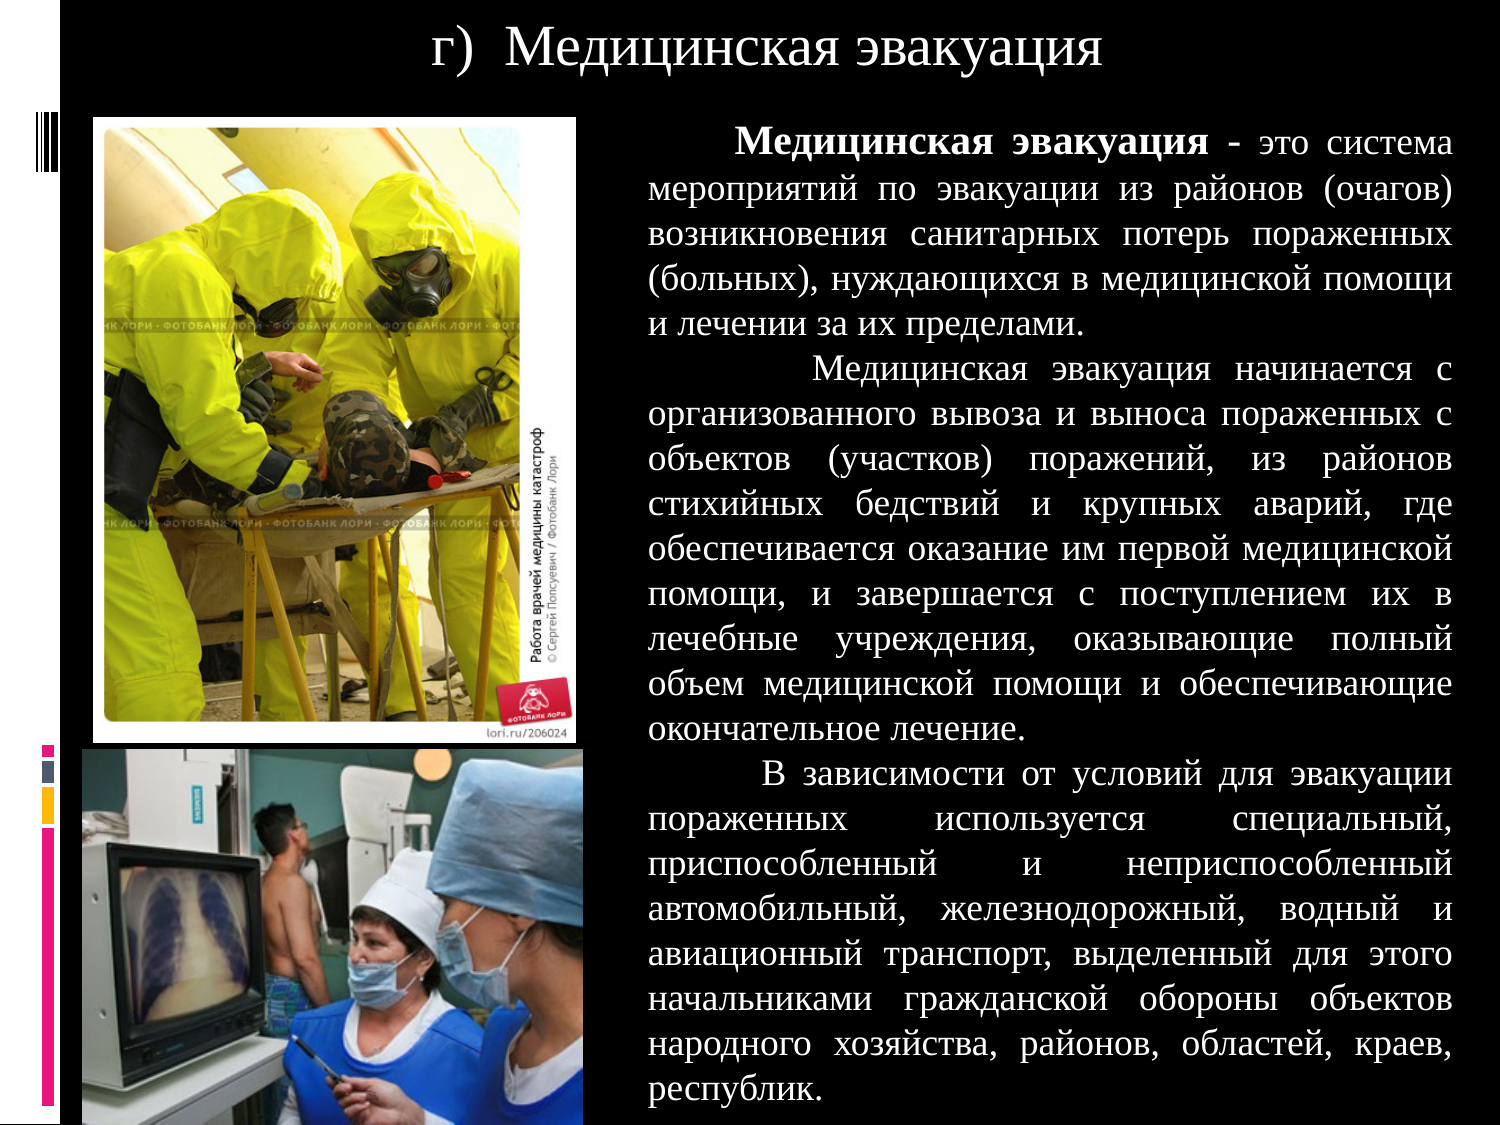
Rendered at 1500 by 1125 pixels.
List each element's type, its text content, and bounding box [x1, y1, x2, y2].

picture [93, 117, 576, 743]
text_box г) Медицинская эвакуация [93, 0, 1442, 86]
text_box Медицинская эвакуация - это система мероприятий по эвакуации из районов (очагов) возникновения санитарных потерь пораженных (больных), нуждающихся в медицинской помощи и лечении за их пределами. Медицинская эвакуация начинается с организованного вывоза и выноса пораженных с объектов (участков) поражений, из районов стихийных бедствий и крупных аварий, где обеспечивается оказание им первой медицинской помощи, и завершается с поступлением их в лечебные учреждения, оказывающие полный объем медицинской помощи и обеспечивающие окончательное лечение. В зависимости от условий для эвакуации пораженных используется специальный, приспособленный и неприспособленный автомобильный, железнодорожный, водный и авиационный транспорт, выделенный для этого начальниками гражданской обороны объектов народного хозяйства, районов, областей, краев, республик. [632, 105, 1477, 1125]
picture [82, 750, 583, 1125]
